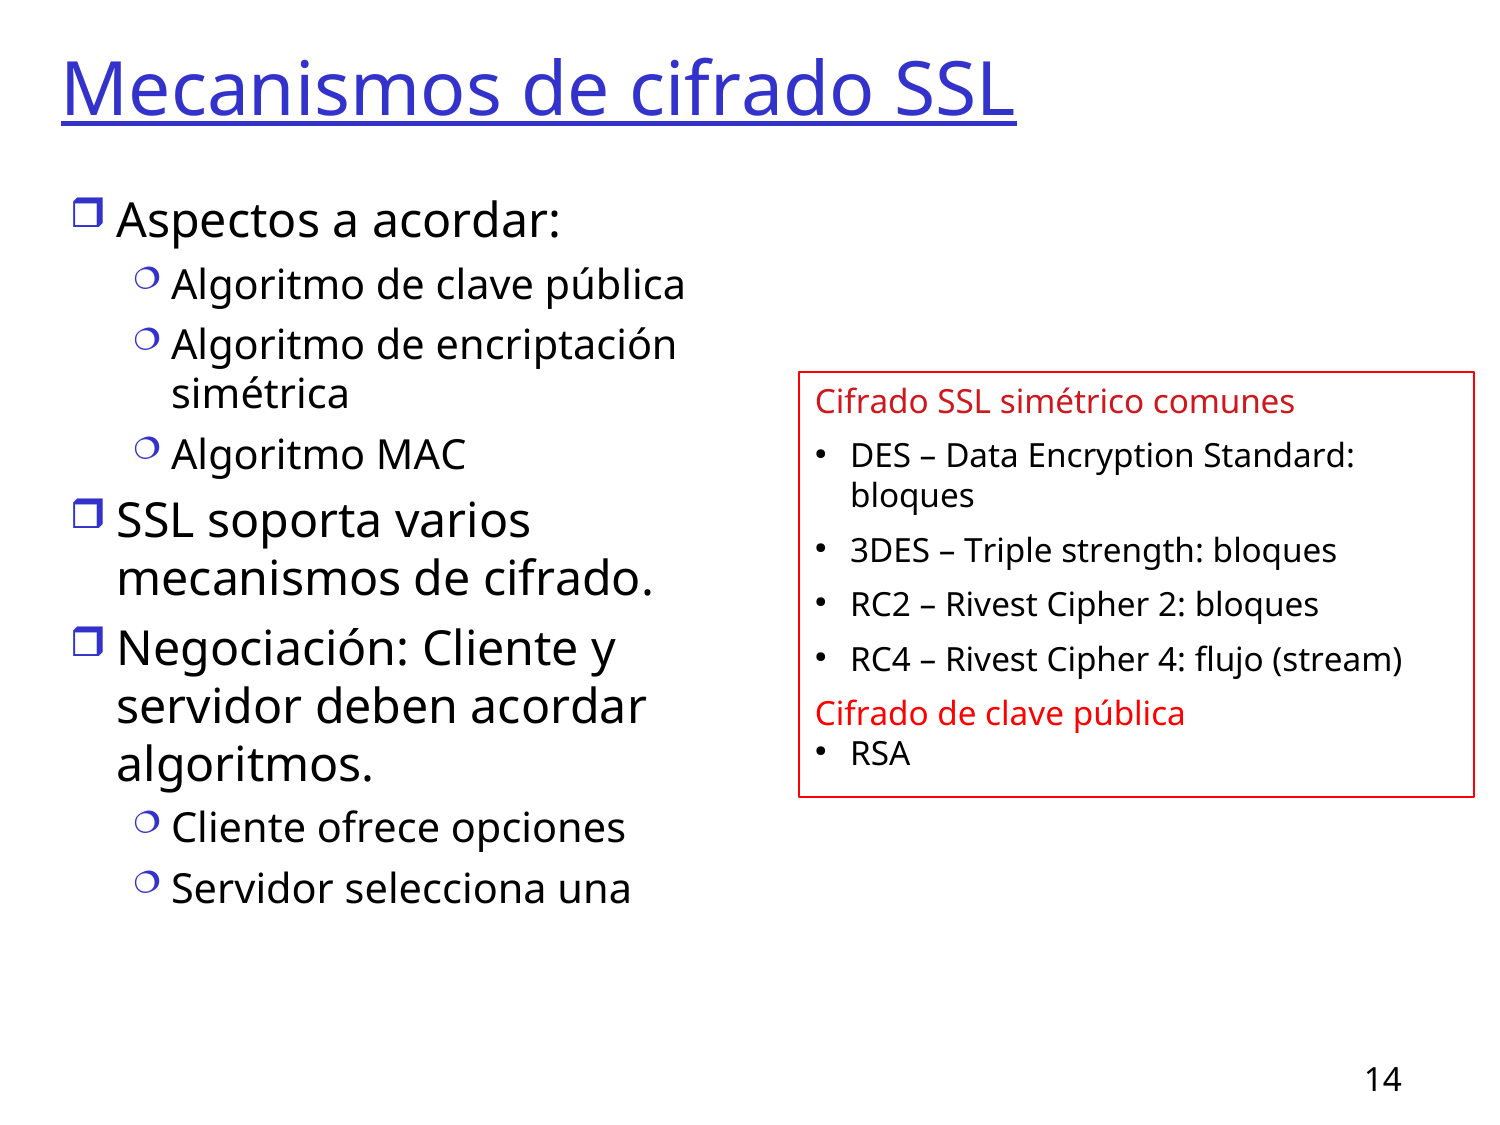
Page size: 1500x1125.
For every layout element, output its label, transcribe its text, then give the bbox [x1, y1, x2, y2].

title Mecanismos de cifrado SSL [45, 11, 1480, 160]
text_box Cifrado SSL simétrico comunes DES – Data Encryption Standard: bloques 3DES – Triple strength: bloques RC2 – Rivest Cipher 2: bloques RC4 – Rivest Cipher 4: flujo (stream) Cifrado de clave pública RSA [799, 371, 1474, 798]
list Aspectos a acordar: Algoritmo de clave pública Algoritmo de encriptación simétrica Algoritmo MAC SSL soporta varios mecanismos de cifrado. Negociación: Cliente y servidor deben acordar algoritmos. Cliente ofrece opciones Servidor selecciona una [55, 181, 799, 925]
